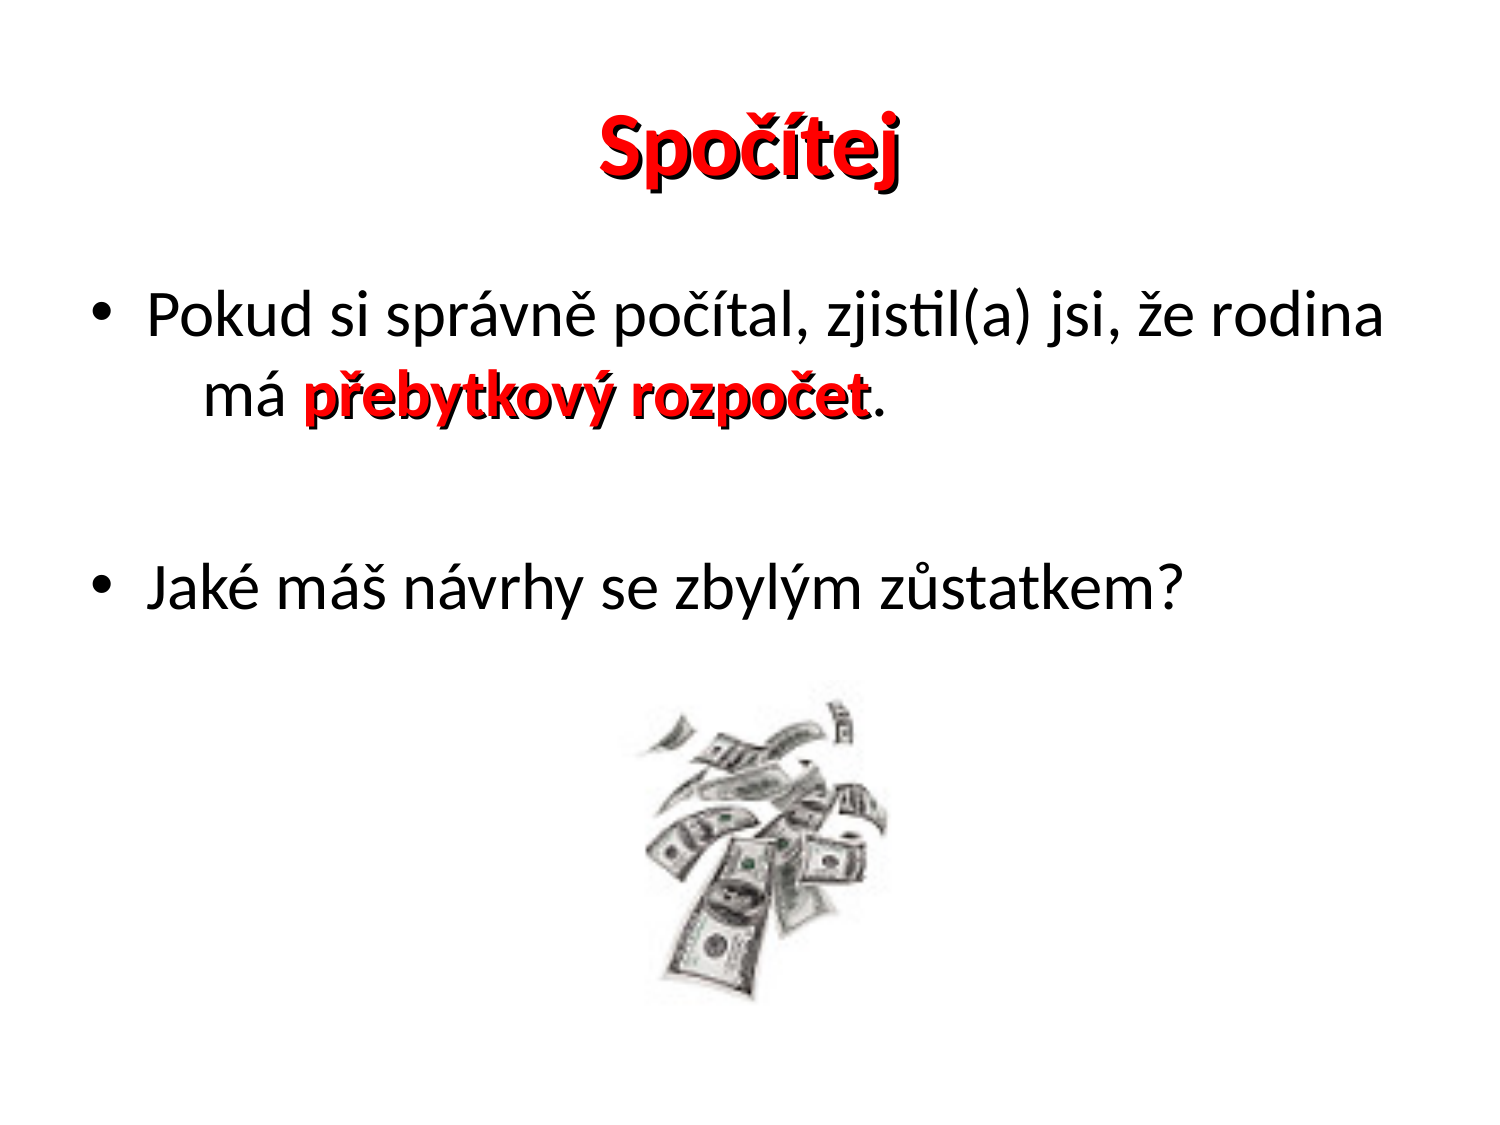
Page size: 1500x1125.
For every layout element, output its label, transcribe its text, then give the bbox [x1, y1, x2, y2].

title Spočítej [75, 45, 1426, 233]
picture [593, 680, 932, 1019]
list Pokud si správně počítal, zjistil(a) jsi, že rodina má přebytkový rozpočet. Jaké máš návrhy se zbylým zůstatkem? [75, 262, 1426, 1005]
